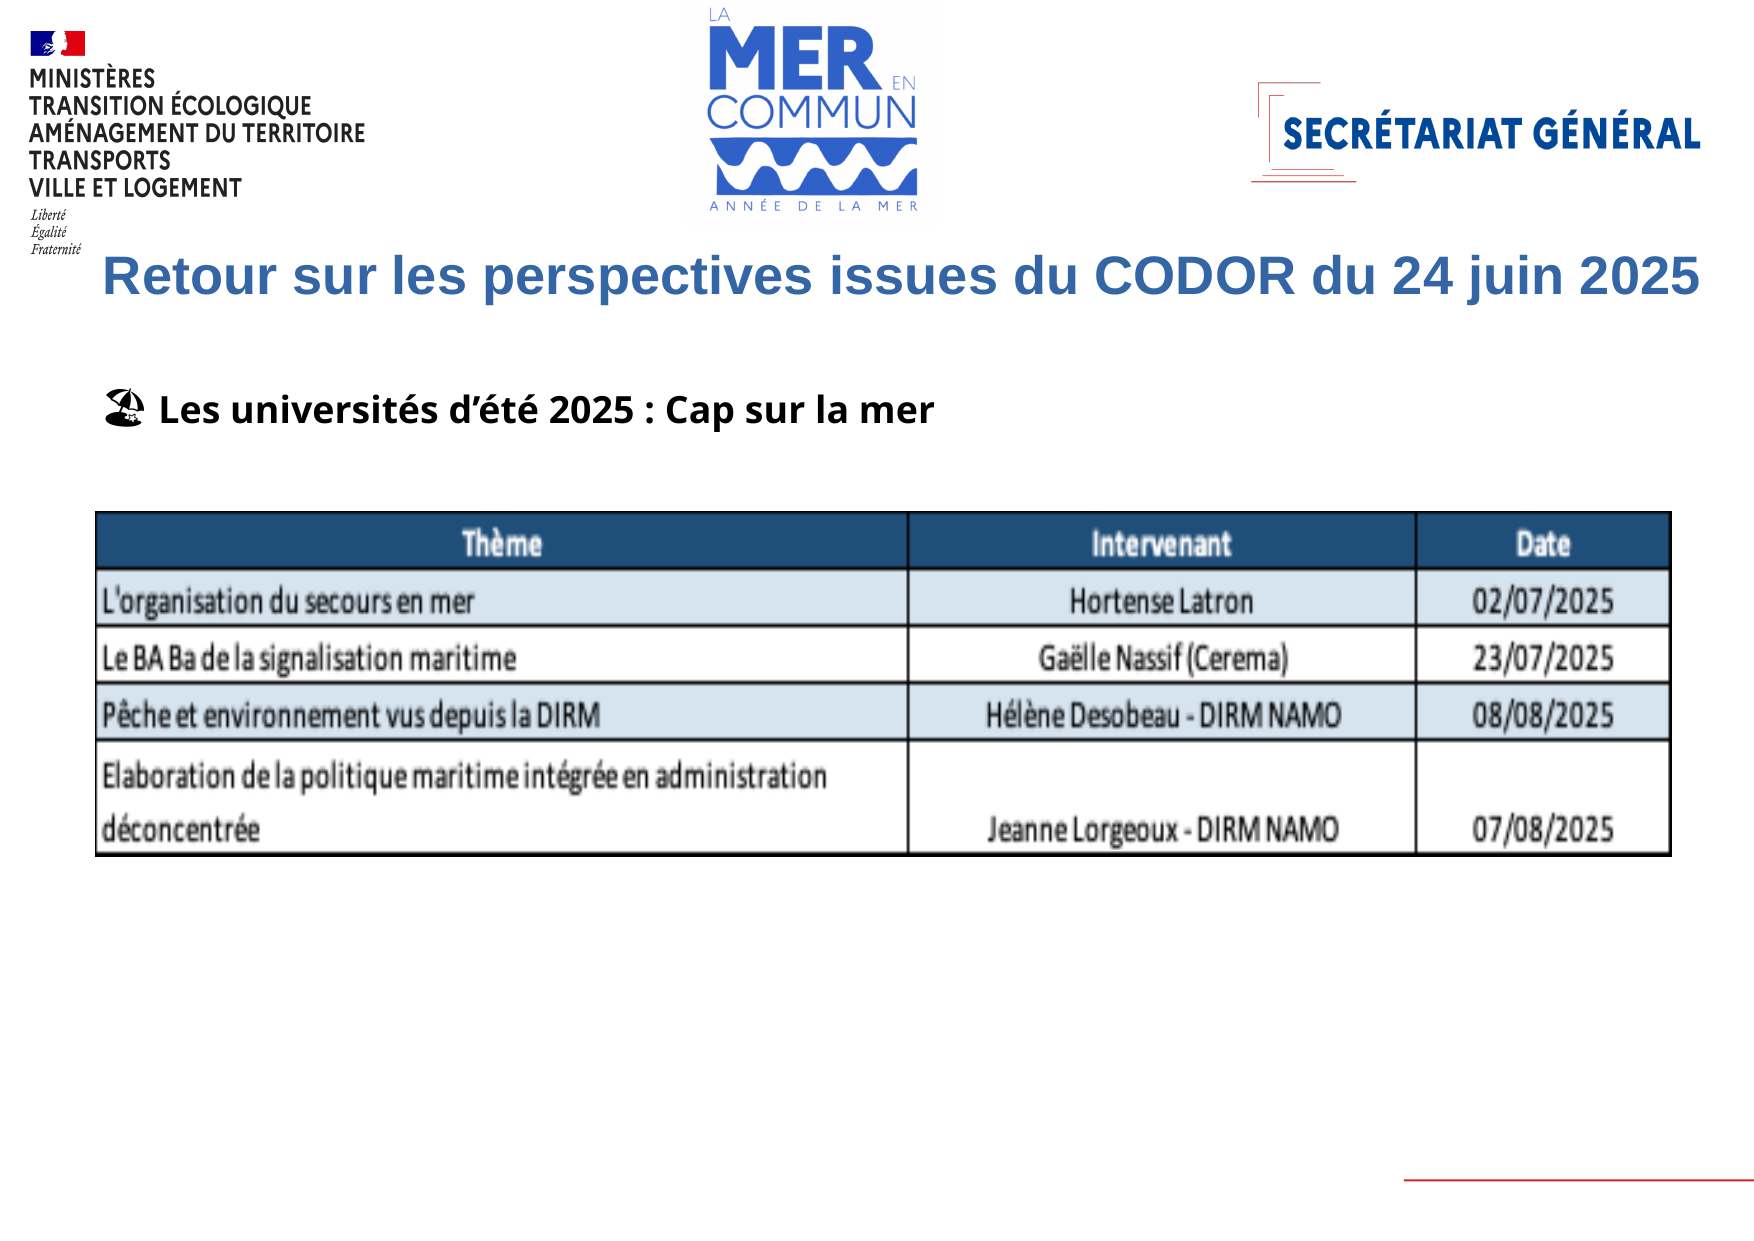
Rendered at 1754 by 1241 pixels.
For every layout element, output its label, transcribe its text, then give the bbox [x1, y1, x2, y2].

picture [685, 0, 941, 226]
title Retour sur les perspectives issues du CODOR du 24 juin 2025 [86, 225, 1720, 321]
text_box 🏖️ Les universités d’été 2025 : Cap sur la mer [86, 321, 1579, 1203]
picture [95, 511, 1672, 857]
picture [1230, 56, 1717, 204]
picture [11, 6, 384, 279]
